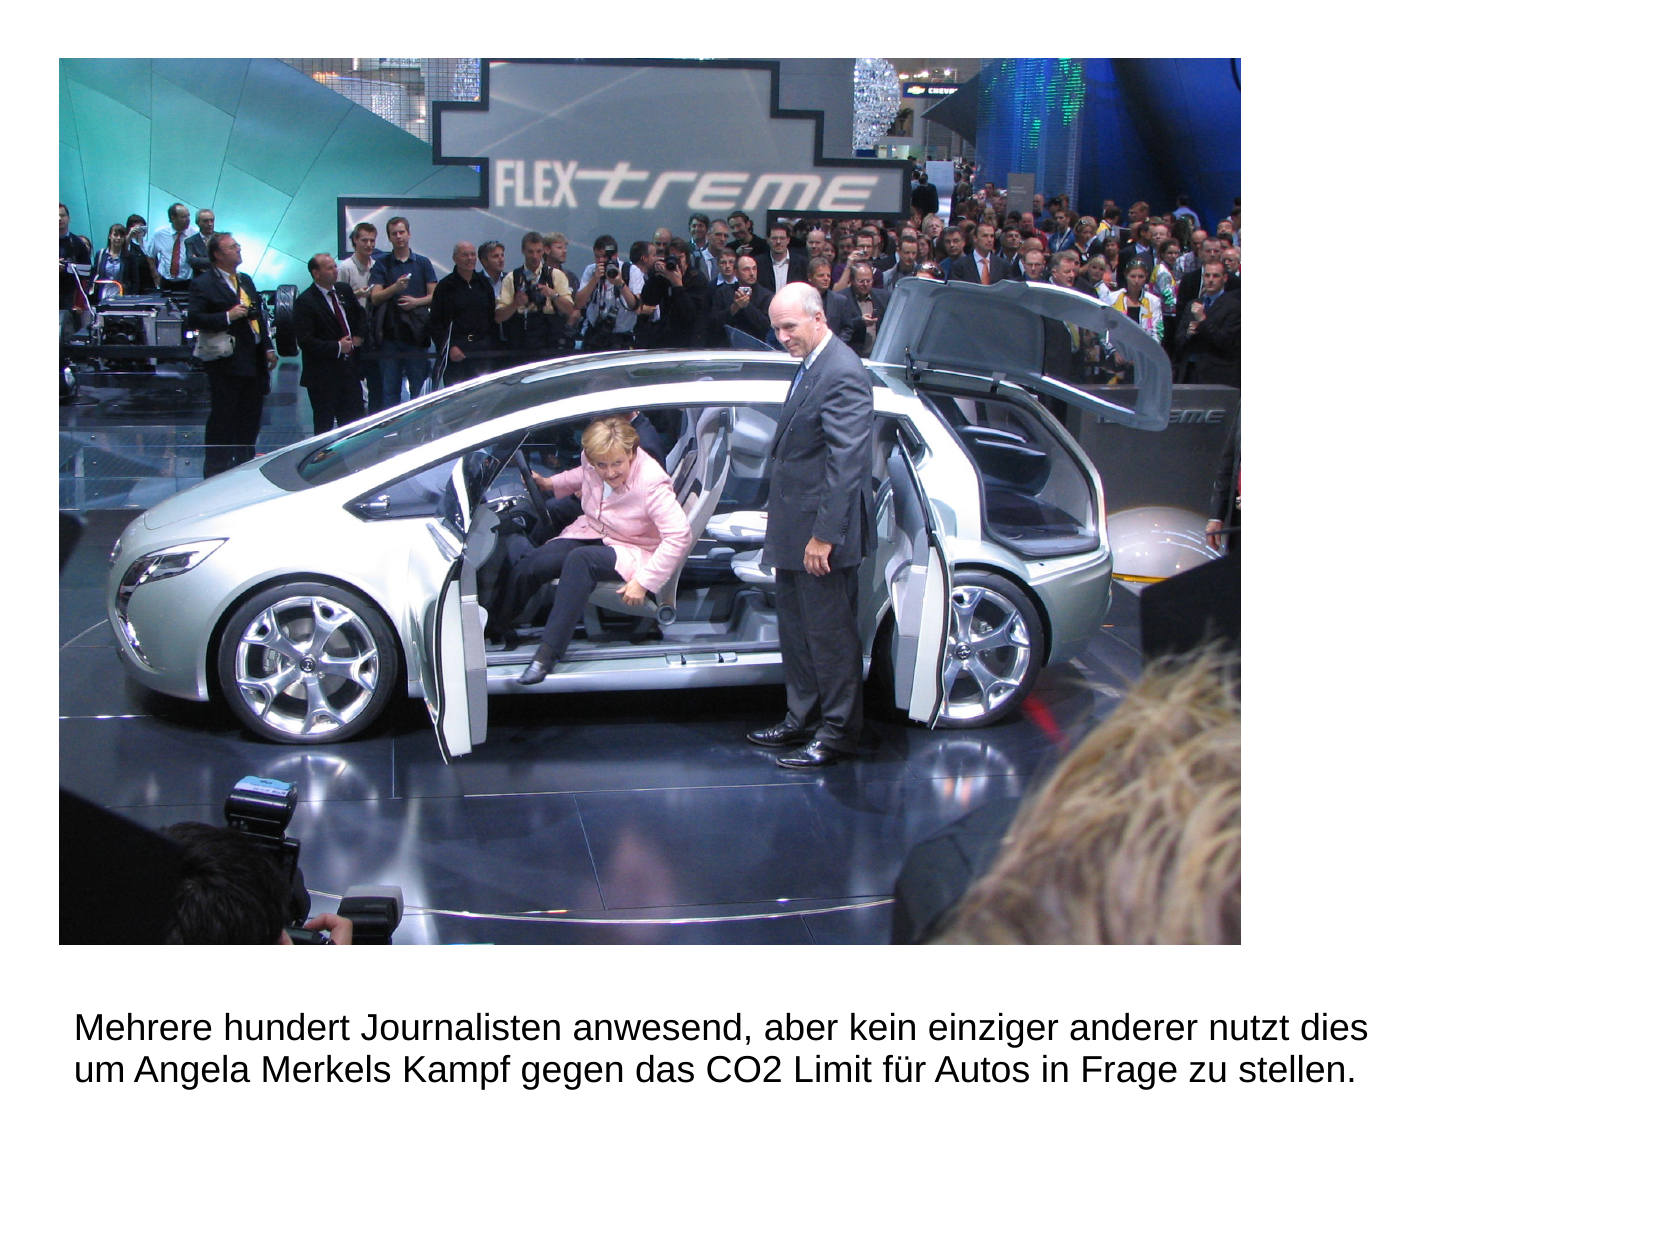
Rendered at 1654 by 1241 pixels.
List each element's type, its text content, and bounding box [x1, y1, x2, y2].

text_box Mehrere hundert Journalisten anwesend, aber kein einziger anderer nutzt dies um Angela Merkels Kampf gegen das CO2 Limit für Autos in Frage zu stellen. [59, 998, 1384, 1098]
picture [59, 58, 1241, 945]
